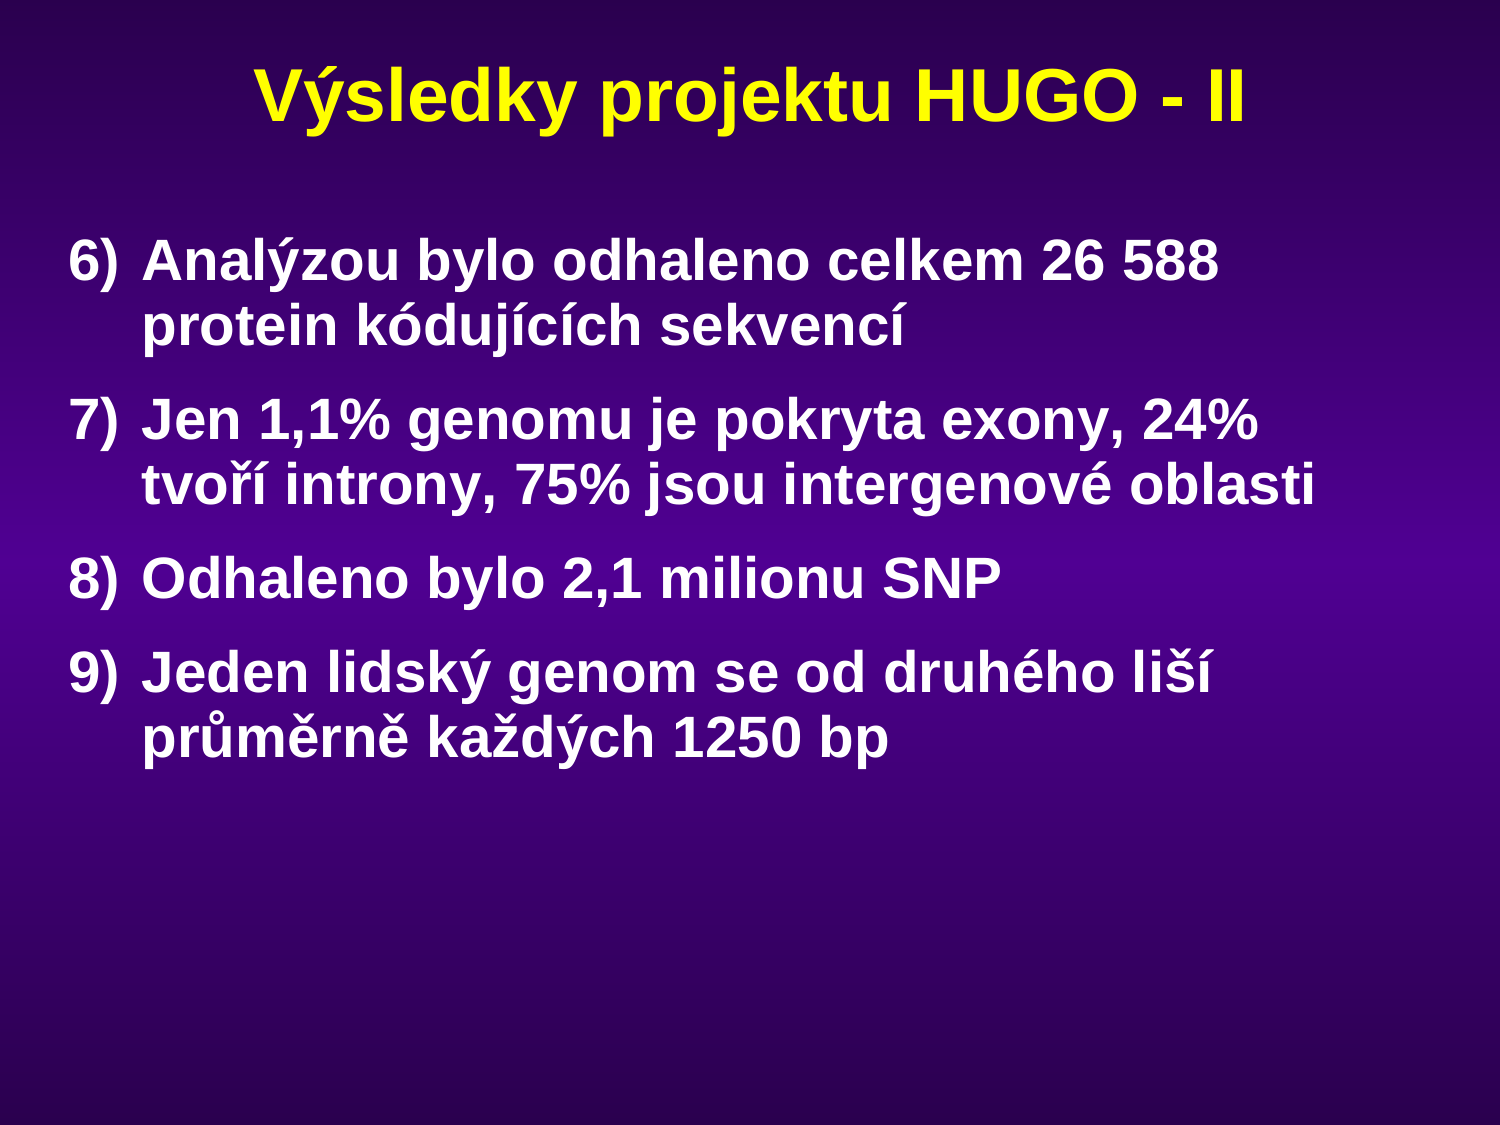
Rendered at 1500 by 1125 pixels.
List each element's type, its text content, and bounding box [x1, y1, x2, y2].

text_box 6) Analýzou bylo odhaleno celkem 26 588 protein kódujících sekvencí 7) Jen 1,1% genomu je pokryta exony, 24% tvoří introny, 75% jsou intergenové oblasti 8) Odhaleno bylo 2,1 milionu SNP 9) Jeden lidský genom se od druhého liší průměrně každých 1250 bp [53, 220, 1412, 870]
title Výsledky projektu HUGO - II [19, 42, 1483, 149]
